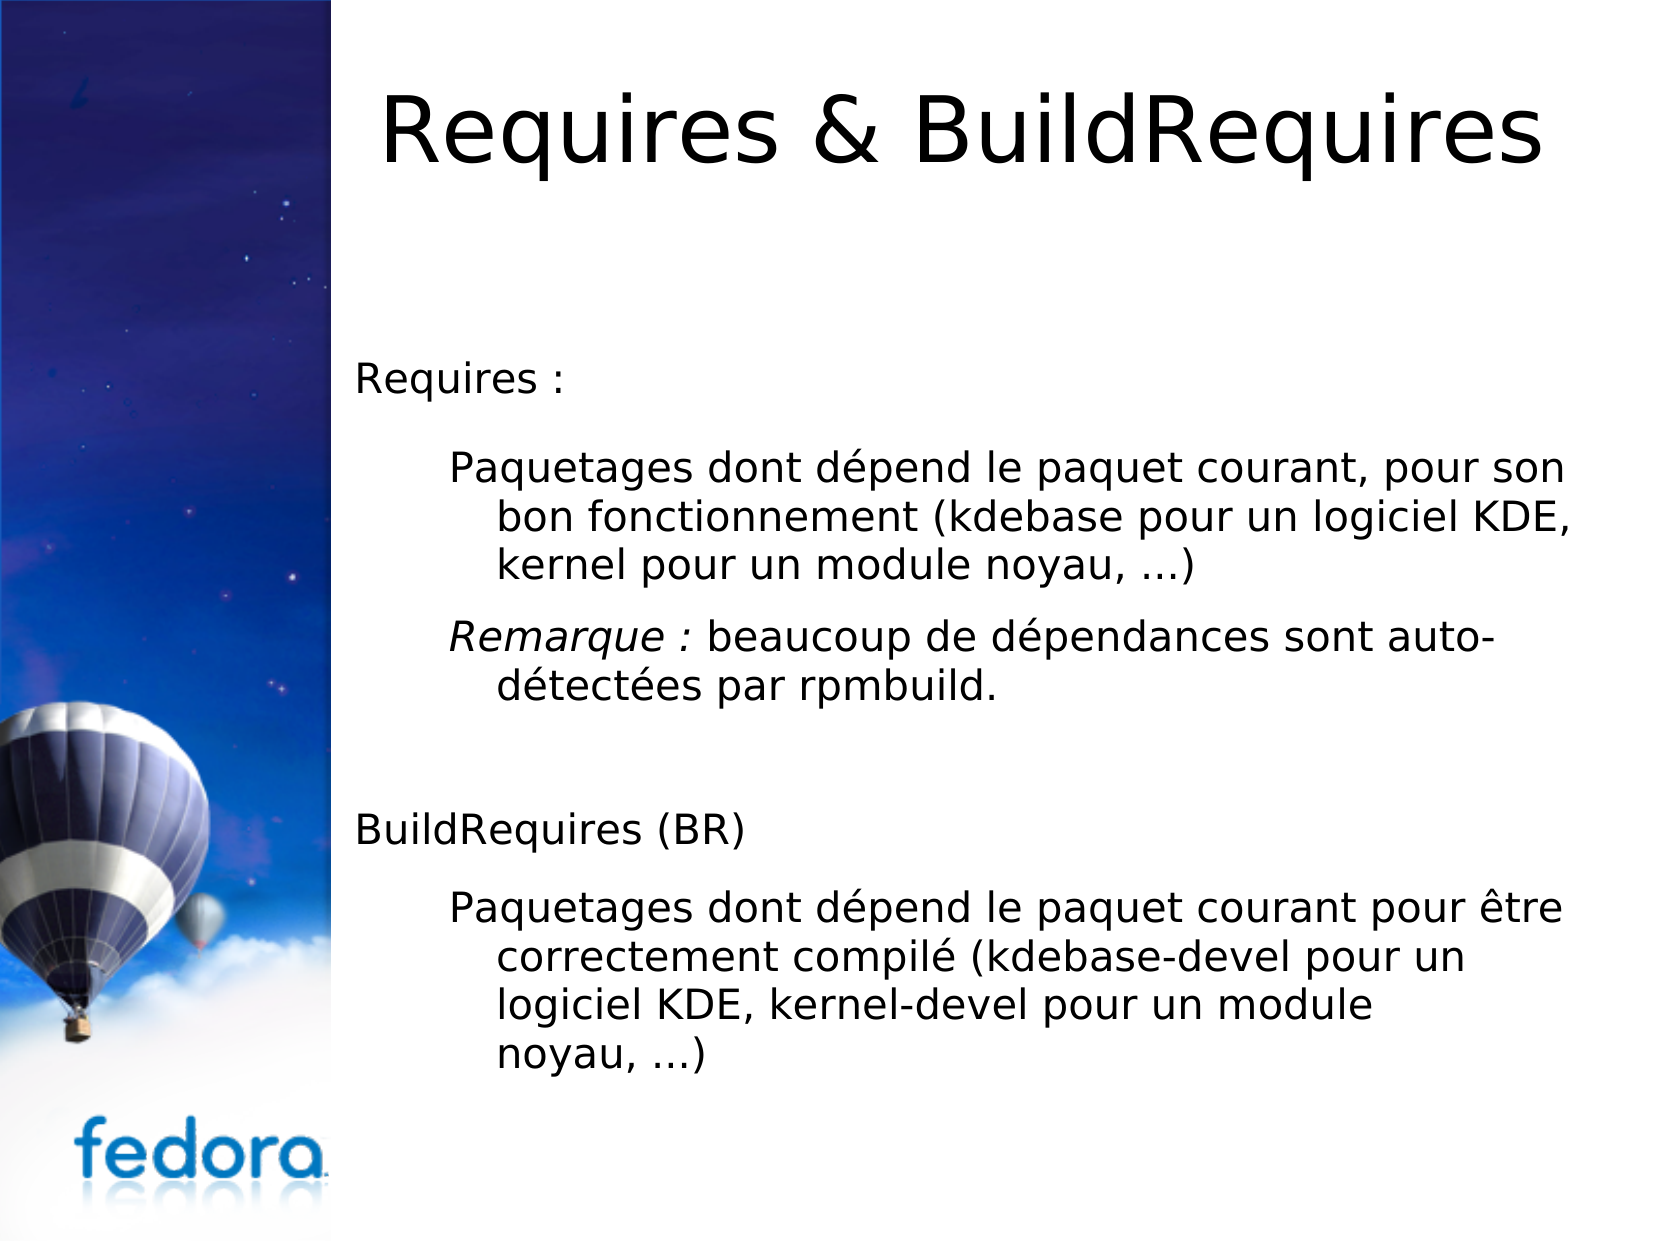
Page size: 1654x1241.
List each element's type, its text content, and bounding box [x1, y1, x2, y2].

picture [0, 0, 331, 1241]
title Requires & BuildRequires [354, 70, 1571, 192]
list Requires : Paquetages dont dépend le paquet courant, pour son bon fonctionnement (kdebase pour un logiciel KDE, kernel pour un module noyau, ...) Remarque : beaucoup de dépendances sont auto-détectées par rpmbuild. BuildRequires (BR) Paquetages dont dépend le paquet courant pour être correctement compilé (kdebase-devel pour un logiciel KDE, kernel-devel pour un module noyau, ...) [354, 354, 1595, 1152]
